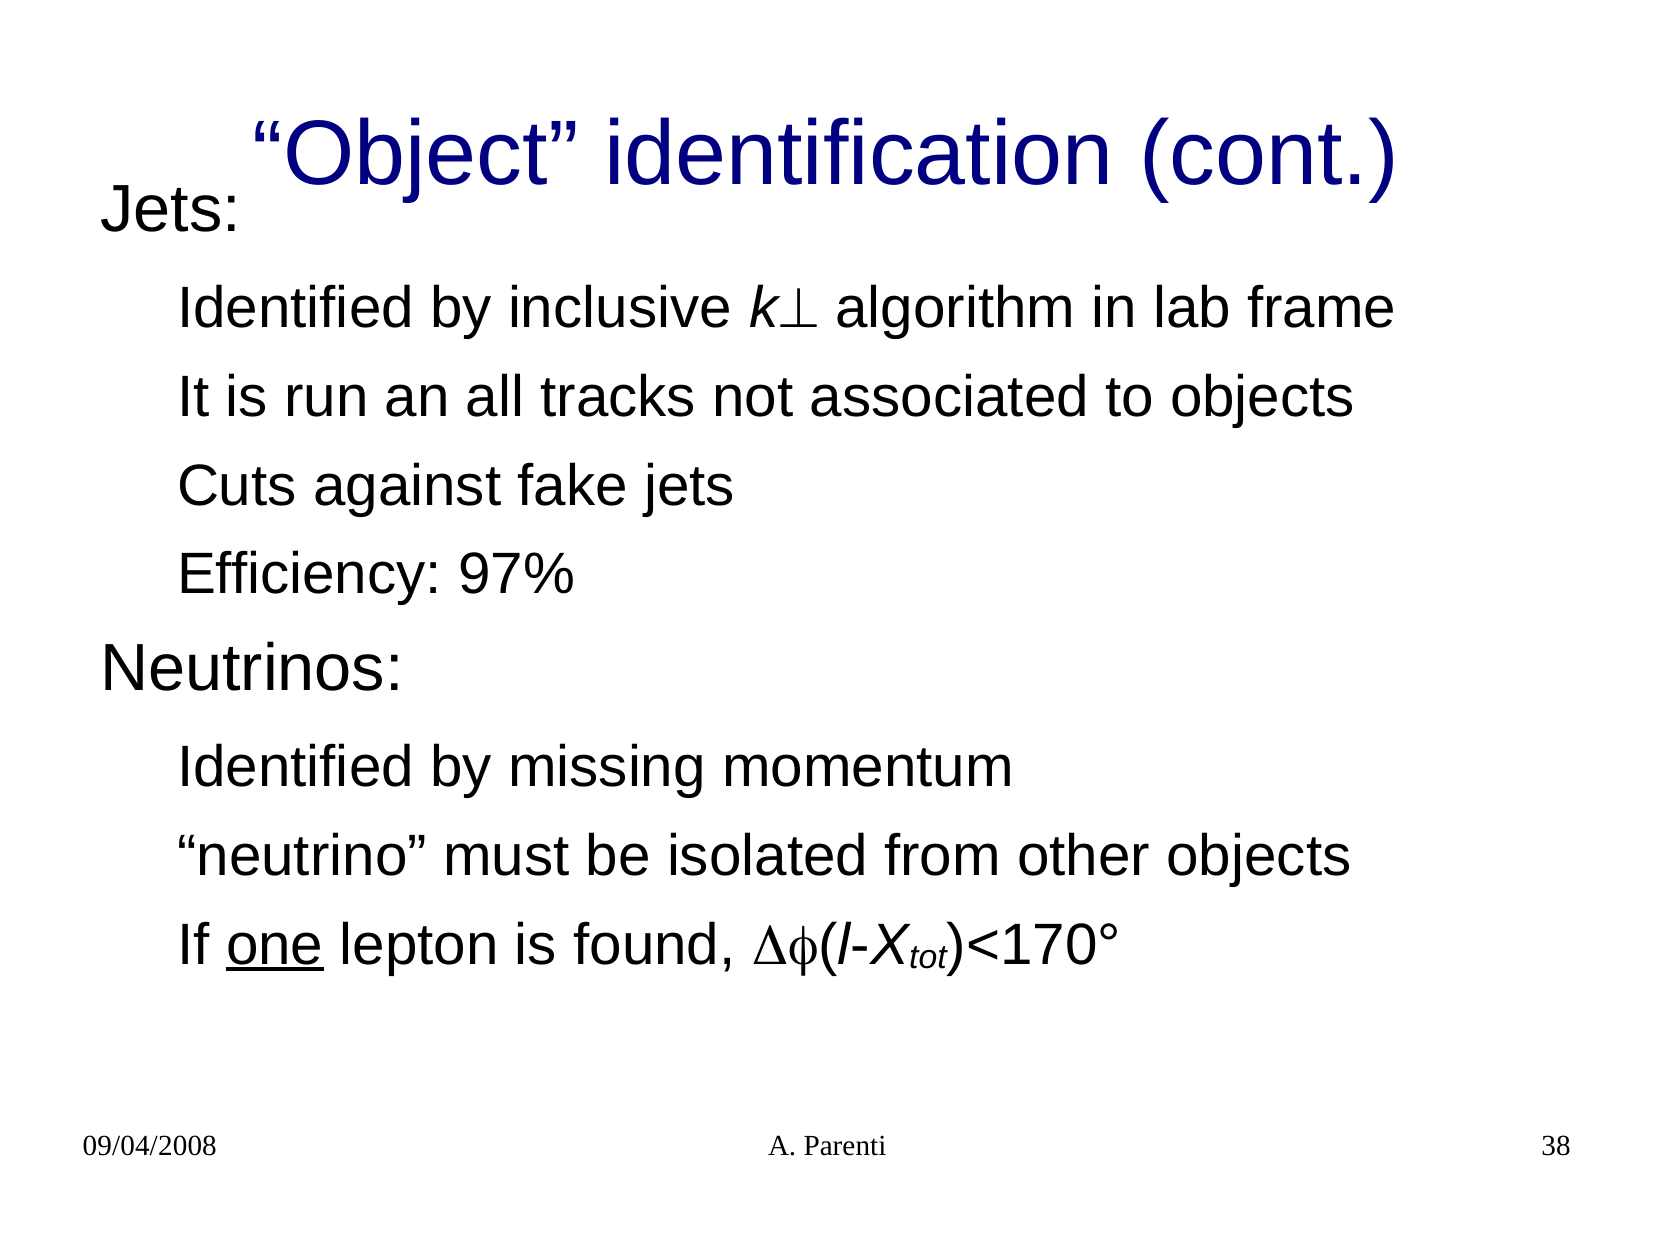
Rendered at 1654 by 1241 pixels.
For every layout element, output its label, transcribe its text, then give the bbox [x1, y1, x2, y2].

title “Object” identification (cont.) [82, 49, 1571, 170]
list Jets: Identified by inclusive k algorithm in lab frame It is run an all tracks not associated to objects Cuts against fake jets Efficiency: 97% Neutrinos: Identified by missing momentum “neutrino” must be isolated from other objects If one lepton is found, Df(l-Xtot)<170° [82, 170, 1571, 1065]
